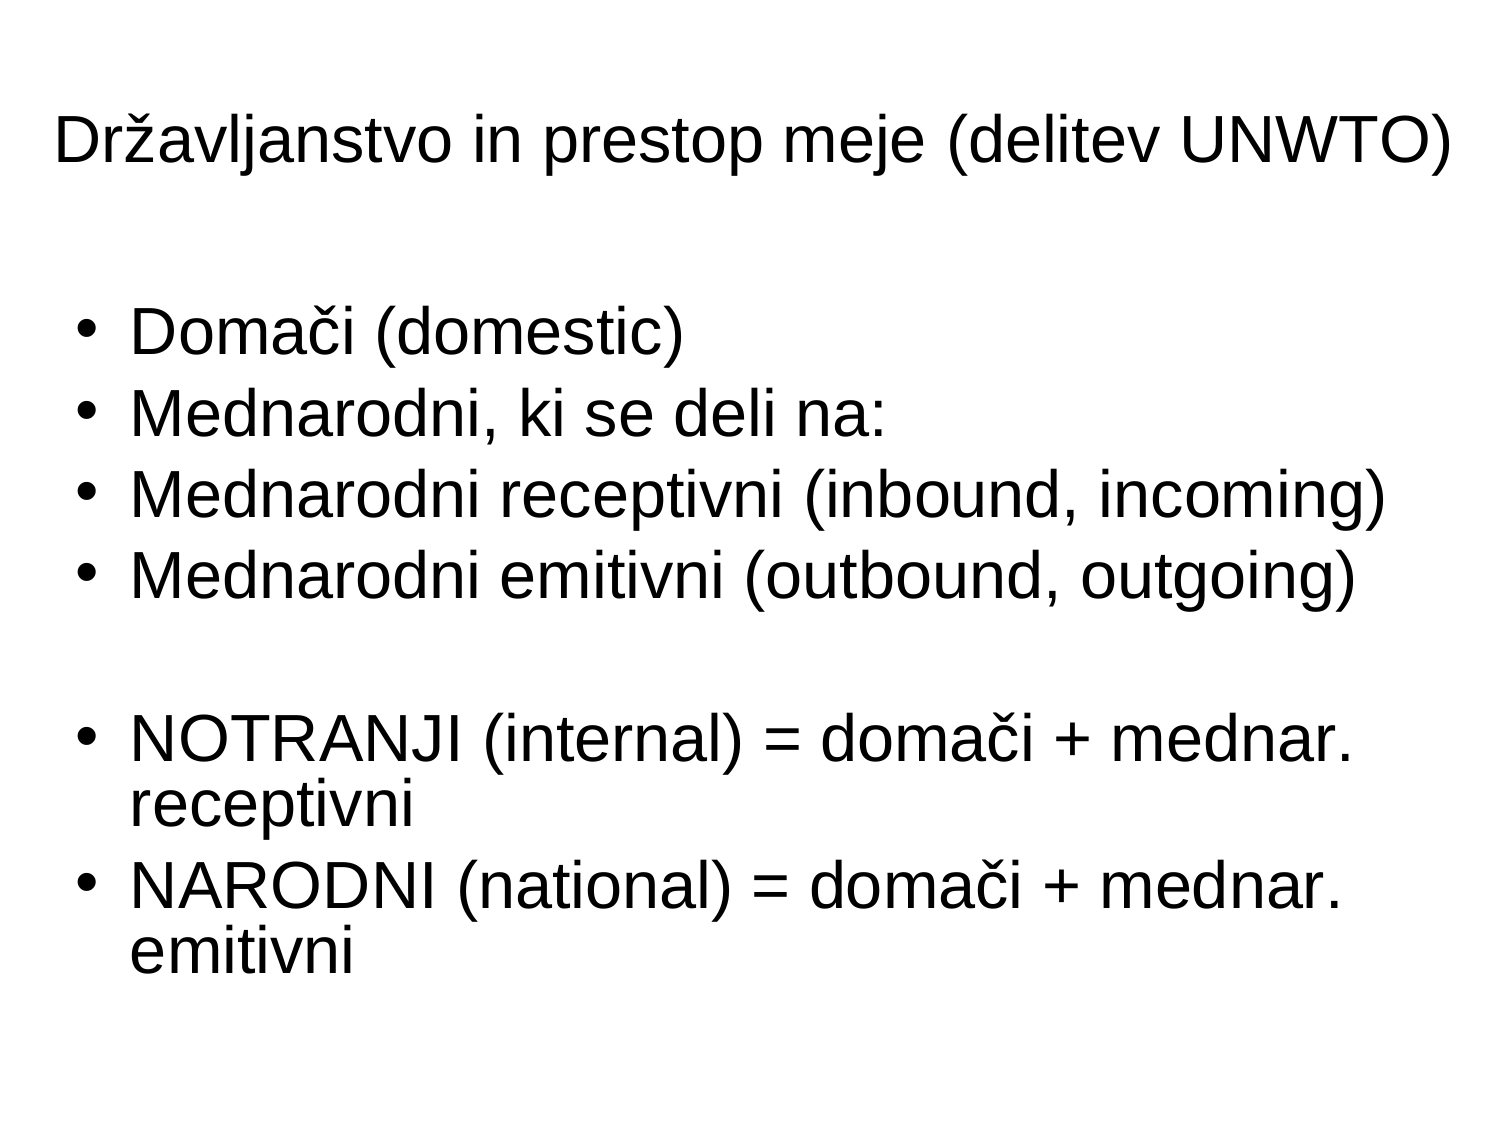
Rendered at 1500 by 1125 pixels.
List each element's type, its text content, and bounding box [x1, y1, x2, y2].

title Državljanstvo in prestop meje (delitev UNWTO) [41, 30, 1467, 252]
list Domači (domestic) Mednarodni, ki se deli na: Mednarodni receptivni (inbound, incoming)‏ Mednarodni emitivni (outbound, outgoing)‏ NOTRANJI (internal) = domači + mednar. receptivni NARODNI (national) = domači + mednar. emitivni [75, 302, 1425, 1071]
